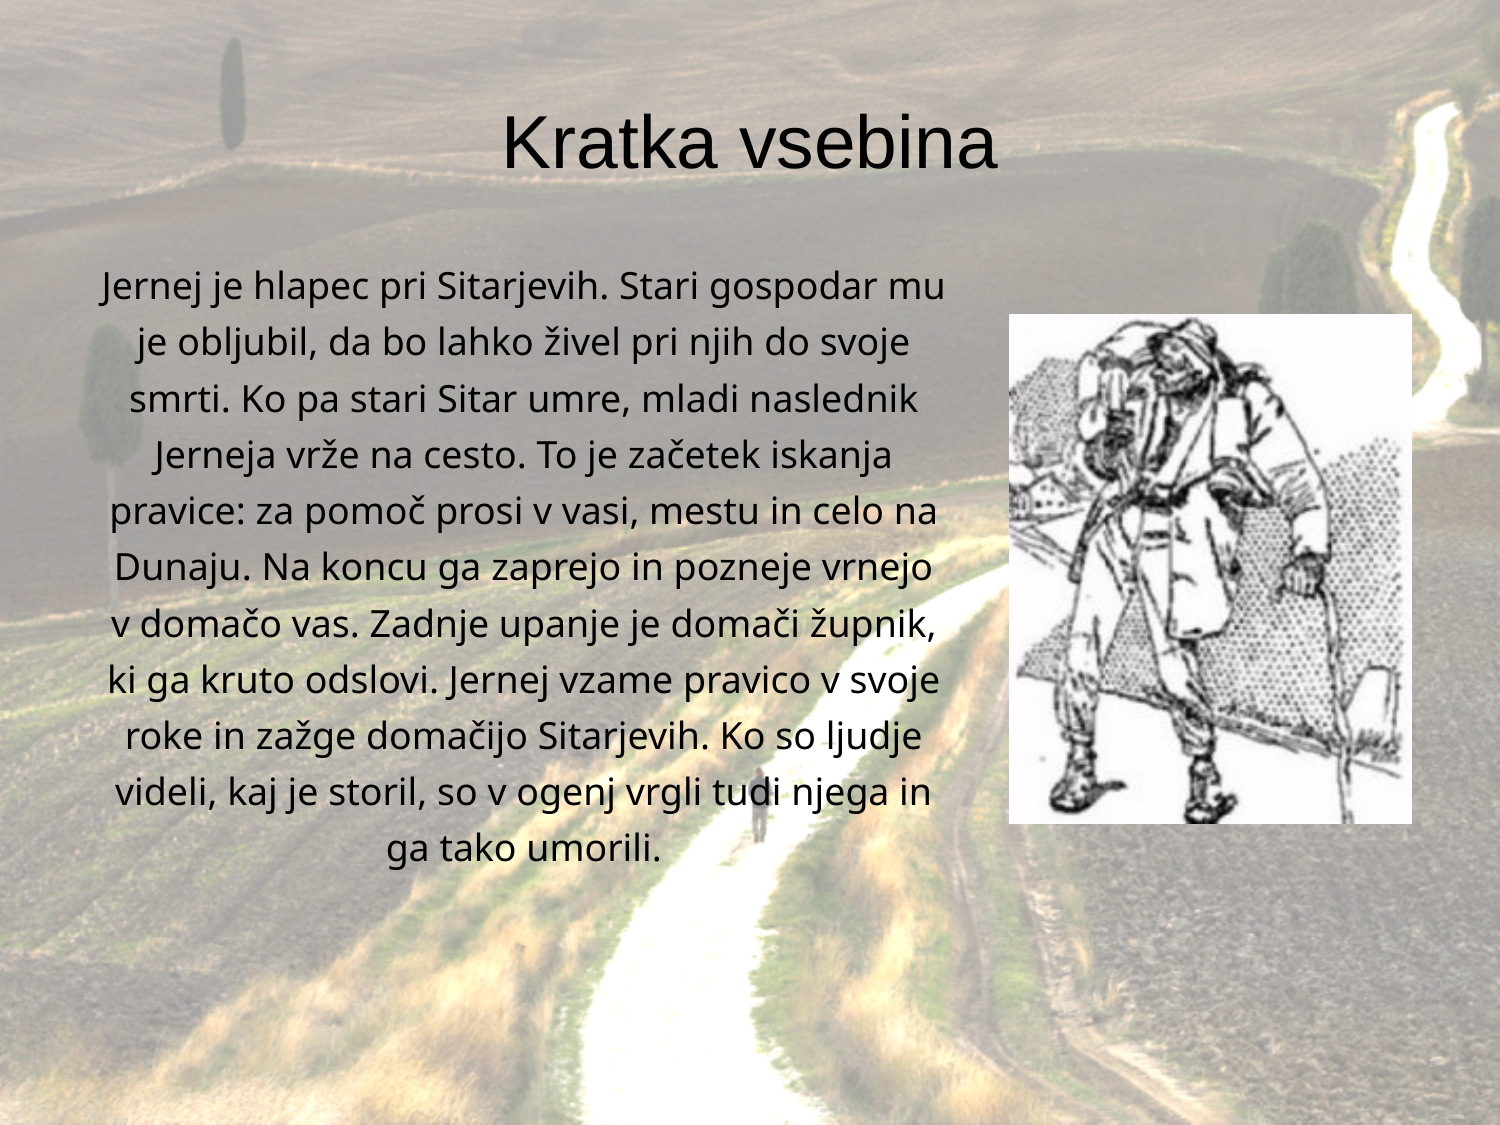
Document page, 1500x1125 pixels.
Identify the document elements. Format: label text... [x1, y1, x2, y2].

list Jernej je hlapec pri Sitarjevih. Stari gospodar mu je obljubil, da bo lahko živel pri njih do svoje smrti. Ko pa stari Sitar umre, mladi naslednik Jerneja vrže na cesto. To je začetek iskanja pravice: za pomoč prosi v vasi, mestu in celo na Dunaju. Na koncu ga zaprejo in pozneje vrnejo v domačo vas. Zadnje upanje je domači župnik, ki ga kruto odslovi. Jernej vzame pravico v svoje roke in zažge domačijo Sitarjevih. Ko so ljudje videli, kaj je storil, so v ogenj vrgli tudi njega in ga tako umorili. [29, 243, 963, 1071]
picture [0, 0, 1500, 1125]
title Kratka vsebina [75, 45, 1425, 233]
